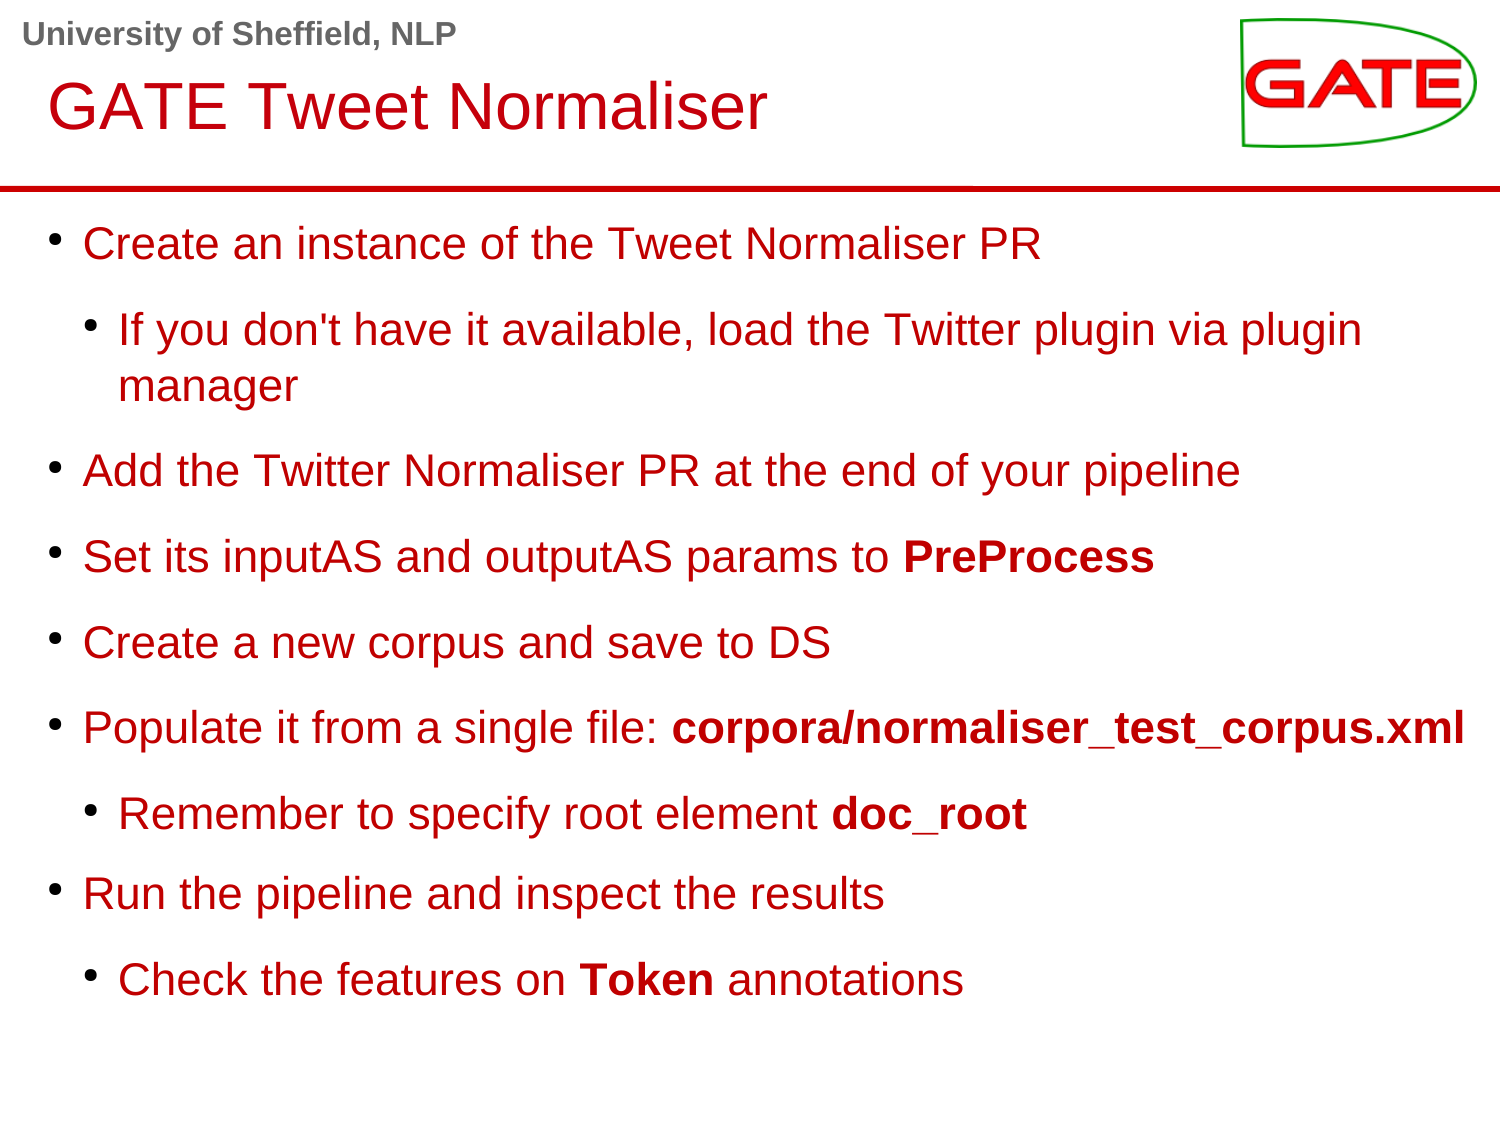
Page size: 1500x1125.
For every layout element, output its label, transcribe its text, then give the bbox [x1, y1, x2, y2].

text_box GATE Tweet Normaliser [47, 47, 1267, 168]
text_box Create an instance of the Tweet Normaliser PR If you don't have it available, load the Twitter plugin via plugin manager Add the Twitter Normaliser PR at the end of your pipeline Set its inputAS and outputAS params to PreProcess Create a new corpus and save to DS Populate it from a single file: corpora/normaliser_test_corpus.xml Remember to specify root element doc_root Run the pipeline and inspect the results Check the features on Token annotations [47, 212, 1500, 1090]
picture [1240, 18, 1477, 148]
